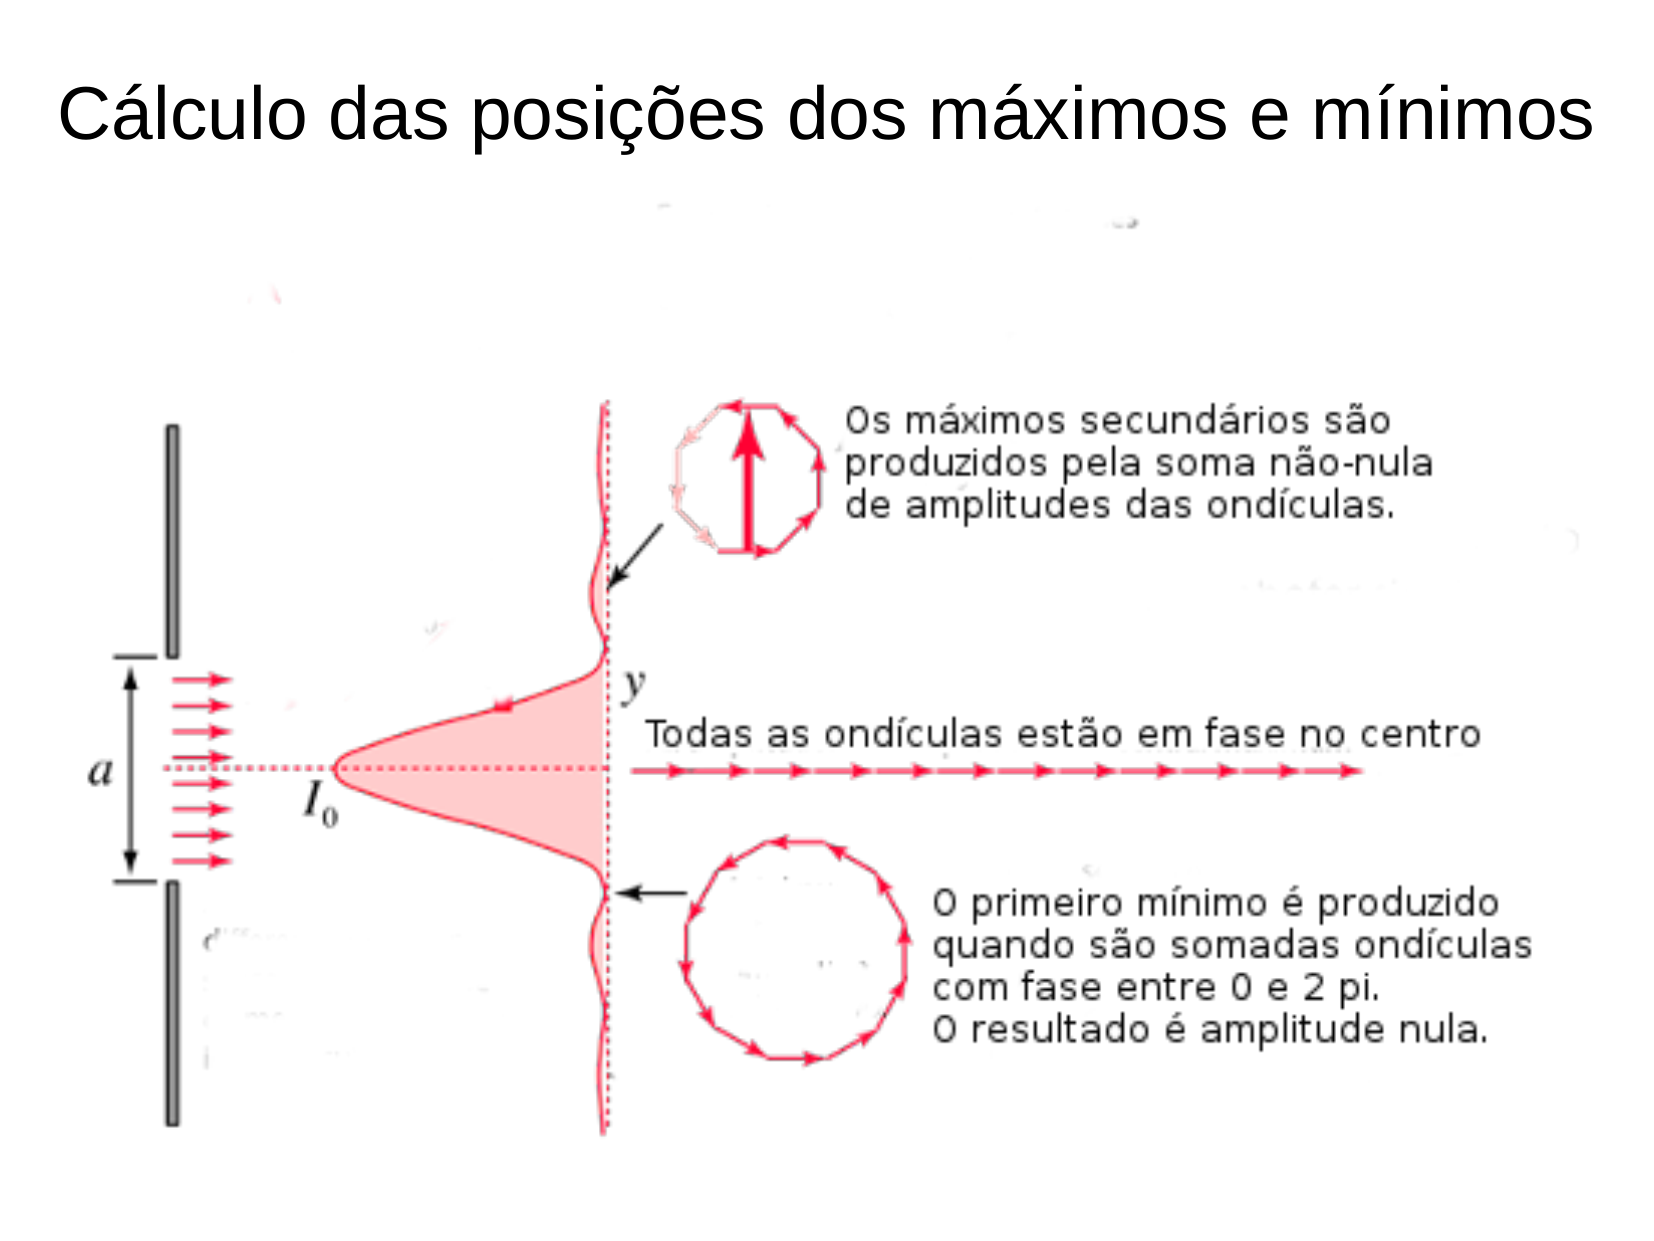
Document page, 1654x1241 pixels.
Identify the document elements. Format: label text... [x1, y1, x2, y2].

picture [59, 154, 1601, 1185]
title Cálculo das posições dos máximos e mínimos [35, 29, 1619, 198]
